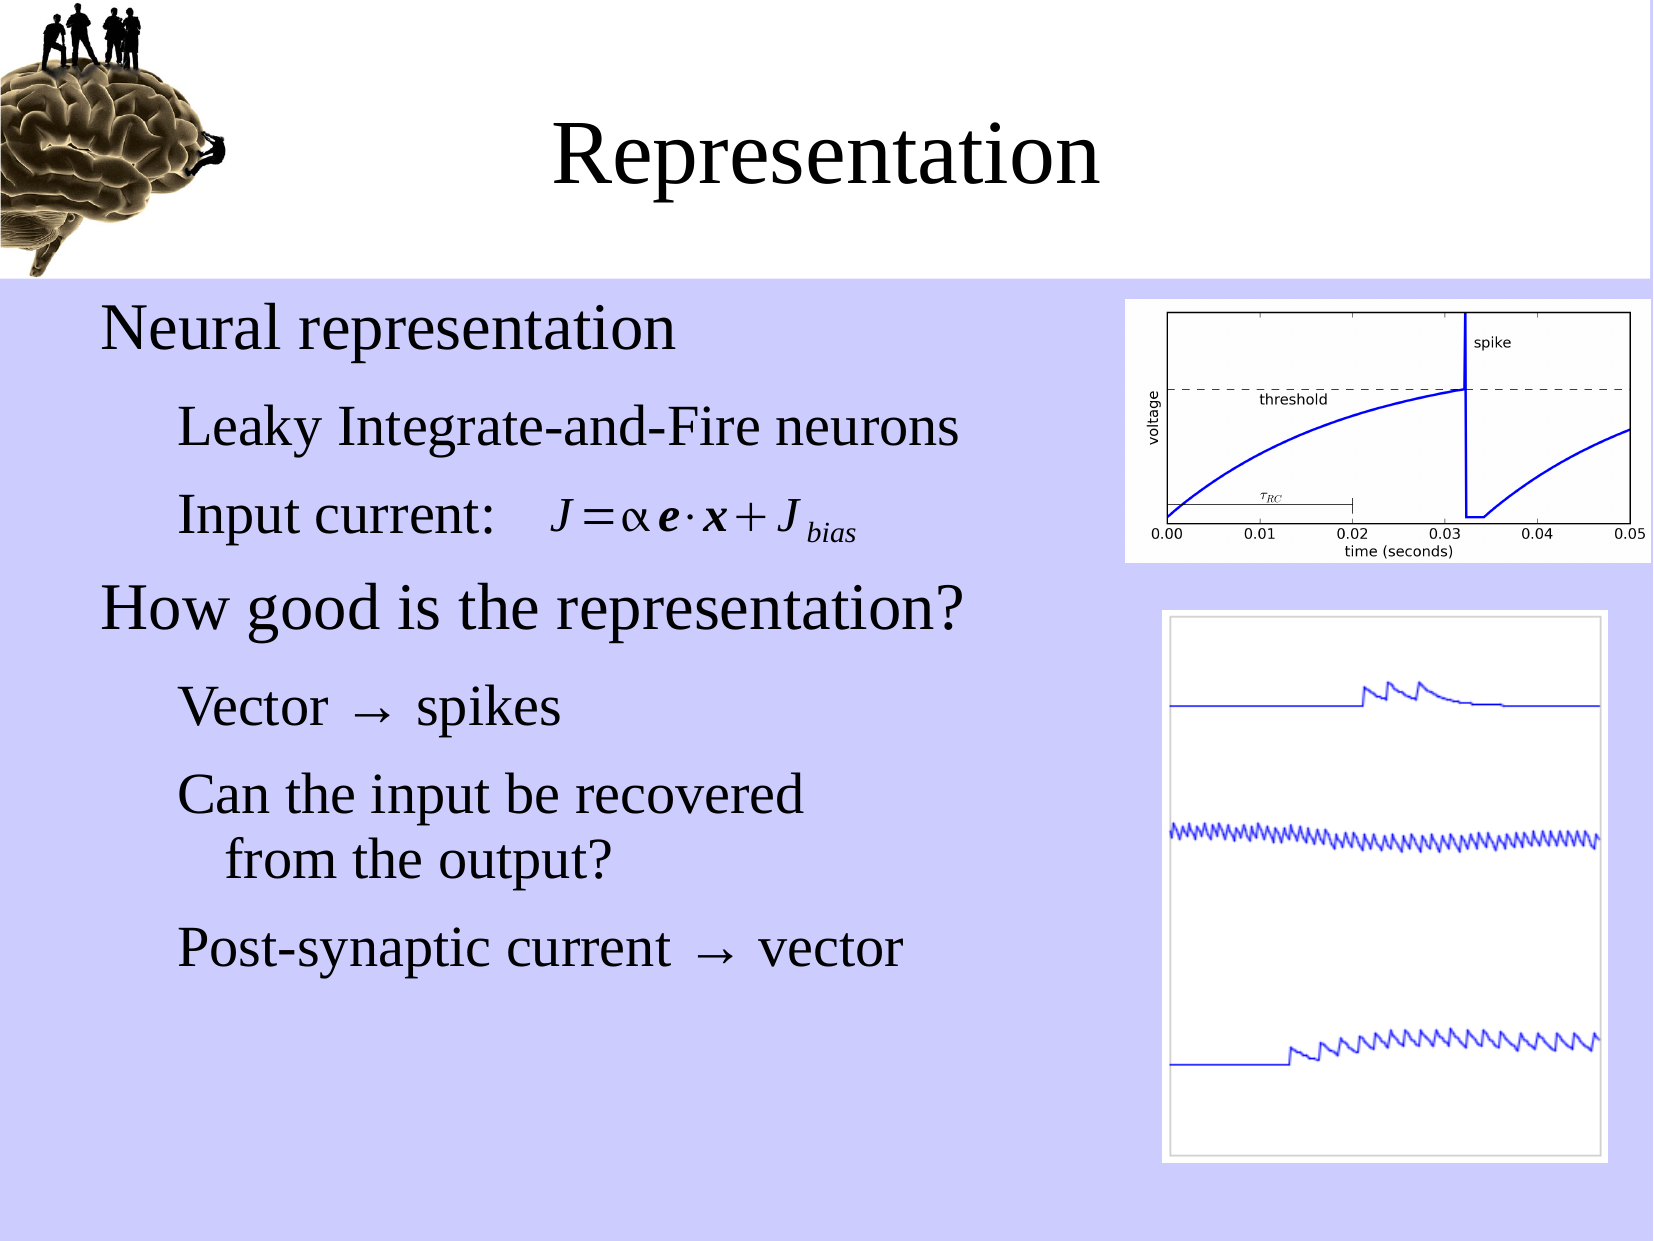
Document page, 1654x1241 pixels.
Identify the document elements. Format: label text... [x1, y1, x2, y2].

picture [0, 0, 226, 278]
title Representation [82, 56, 1571, 250]
list Neural representation Leaky Integrate-and-Fire neurons Input current: How good is the representation? Vector → spikes Can the input be recovered from the output? Post-synaptic current → vector [82, 290, 1571, 1095]
chart [539, 487, 863, 551]
picture [1162, 610, 1608, 1163]
picture [1125, 299, 1651, 563]
